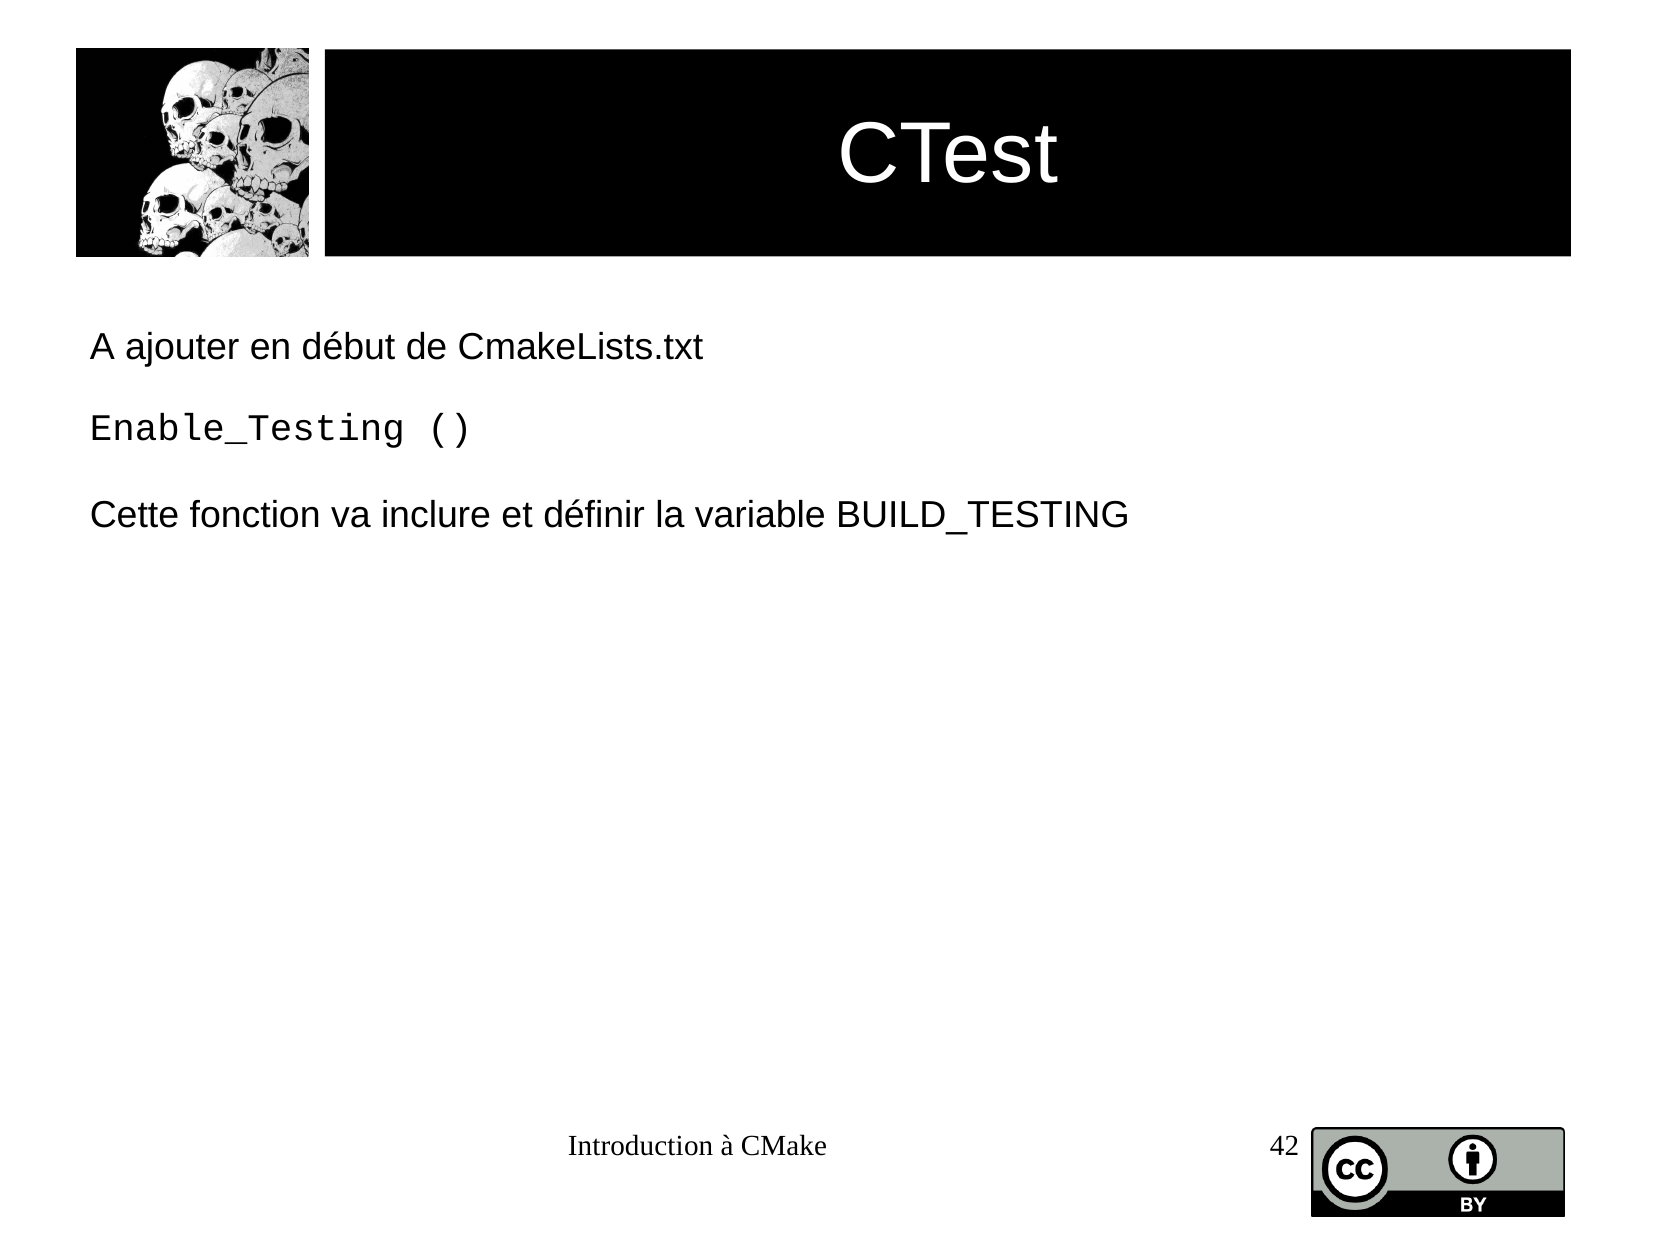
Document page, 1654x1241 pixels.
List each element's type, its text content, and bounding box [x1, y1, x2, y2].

title CTest [324, 49, 1571, 257]
picture [1311, 1127, 1565, 1217]
text_box A ajouter en début de CmakeLists.txt Enable_Testing () Cette fonction va inclure et définir la variable BUILD_TESTING [75, 318, 1163, 544]
picture [76, 48, 309, 257]
